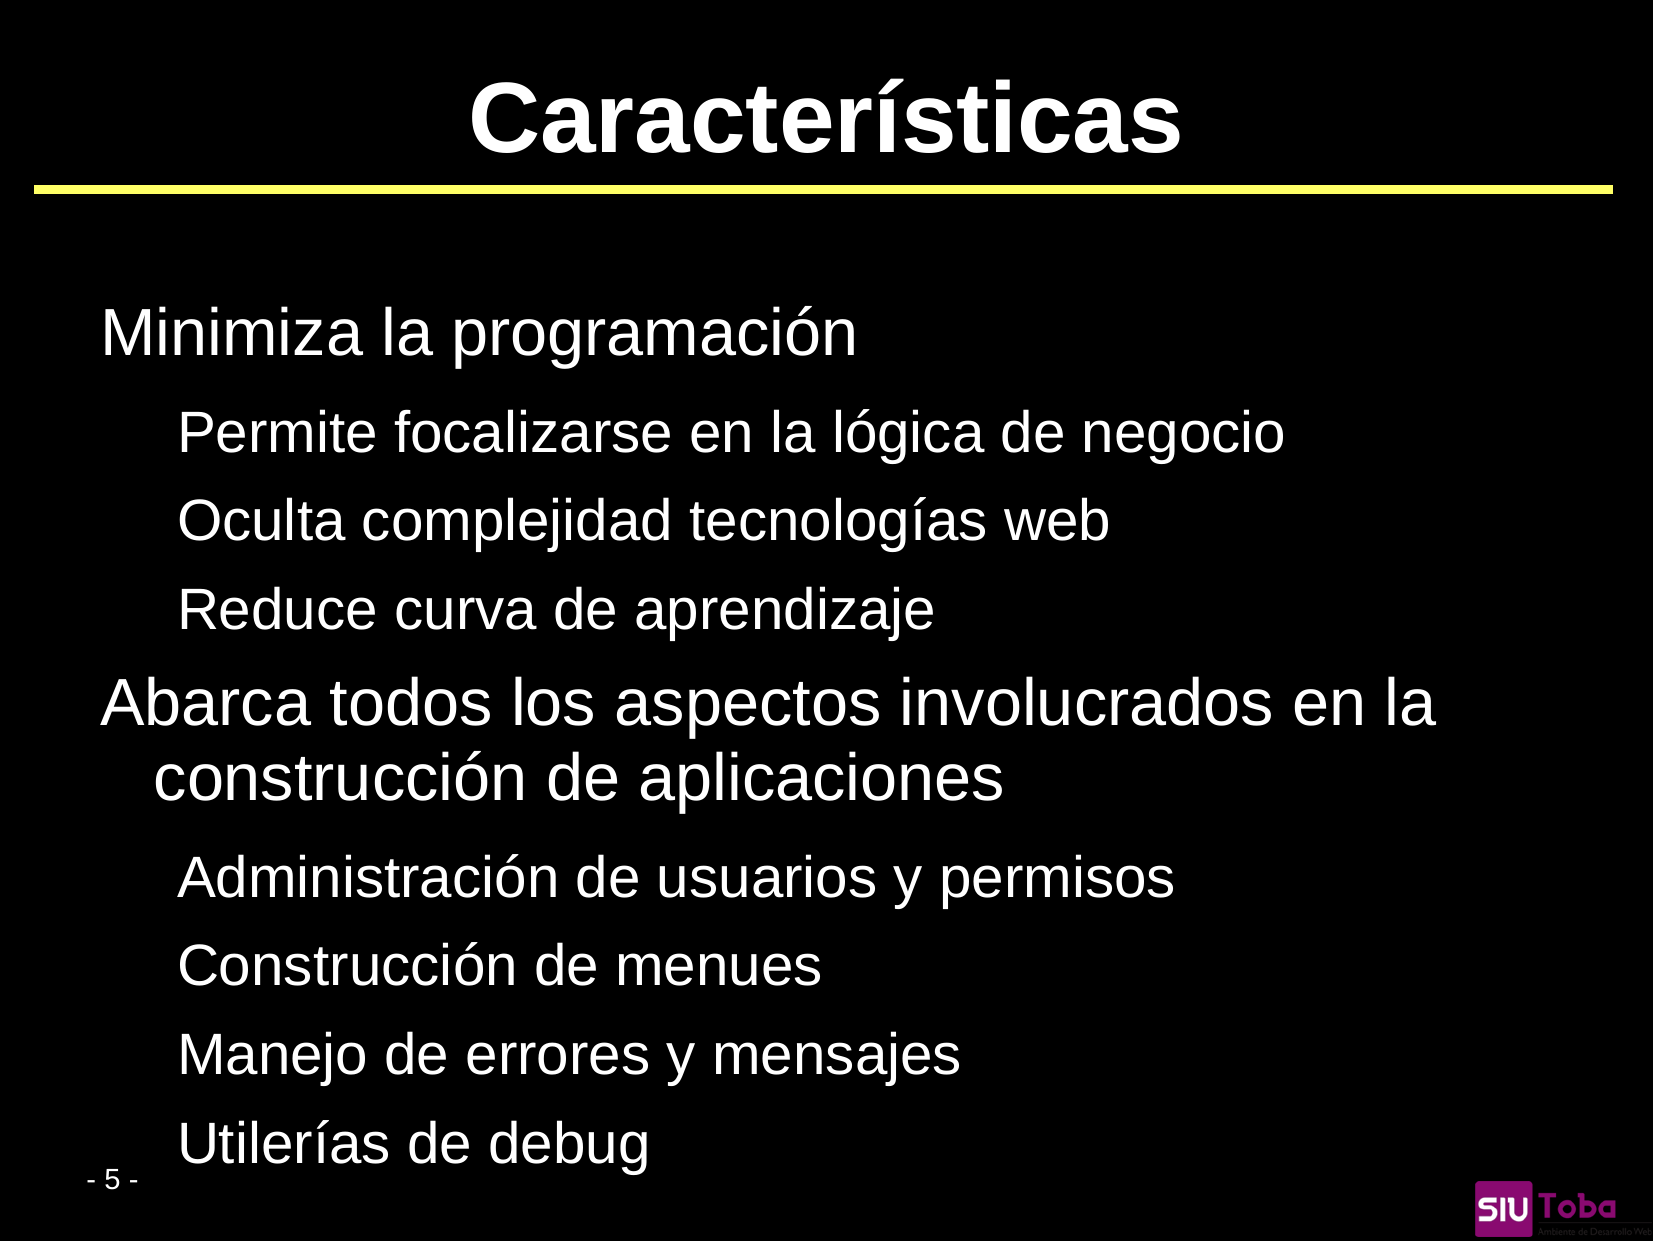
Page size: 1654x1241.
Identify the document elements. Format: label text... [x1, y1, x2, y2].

list Minimiza la programación Permite focalizarse en la lógica de negocio Oculta complejidad tecnologías web Reduce curva de aprendizaje Abarca todos los aspectos involucrados en la construcción de aplicaciones Administración de usuarios y permisos Construcción de menues Manejo de errores y mensajes Utilerías de debug [82, 295, 1565, 1174]
picture [1475, 1181, 1652, 1237]
title Características [58, 47, 1594, 188]
